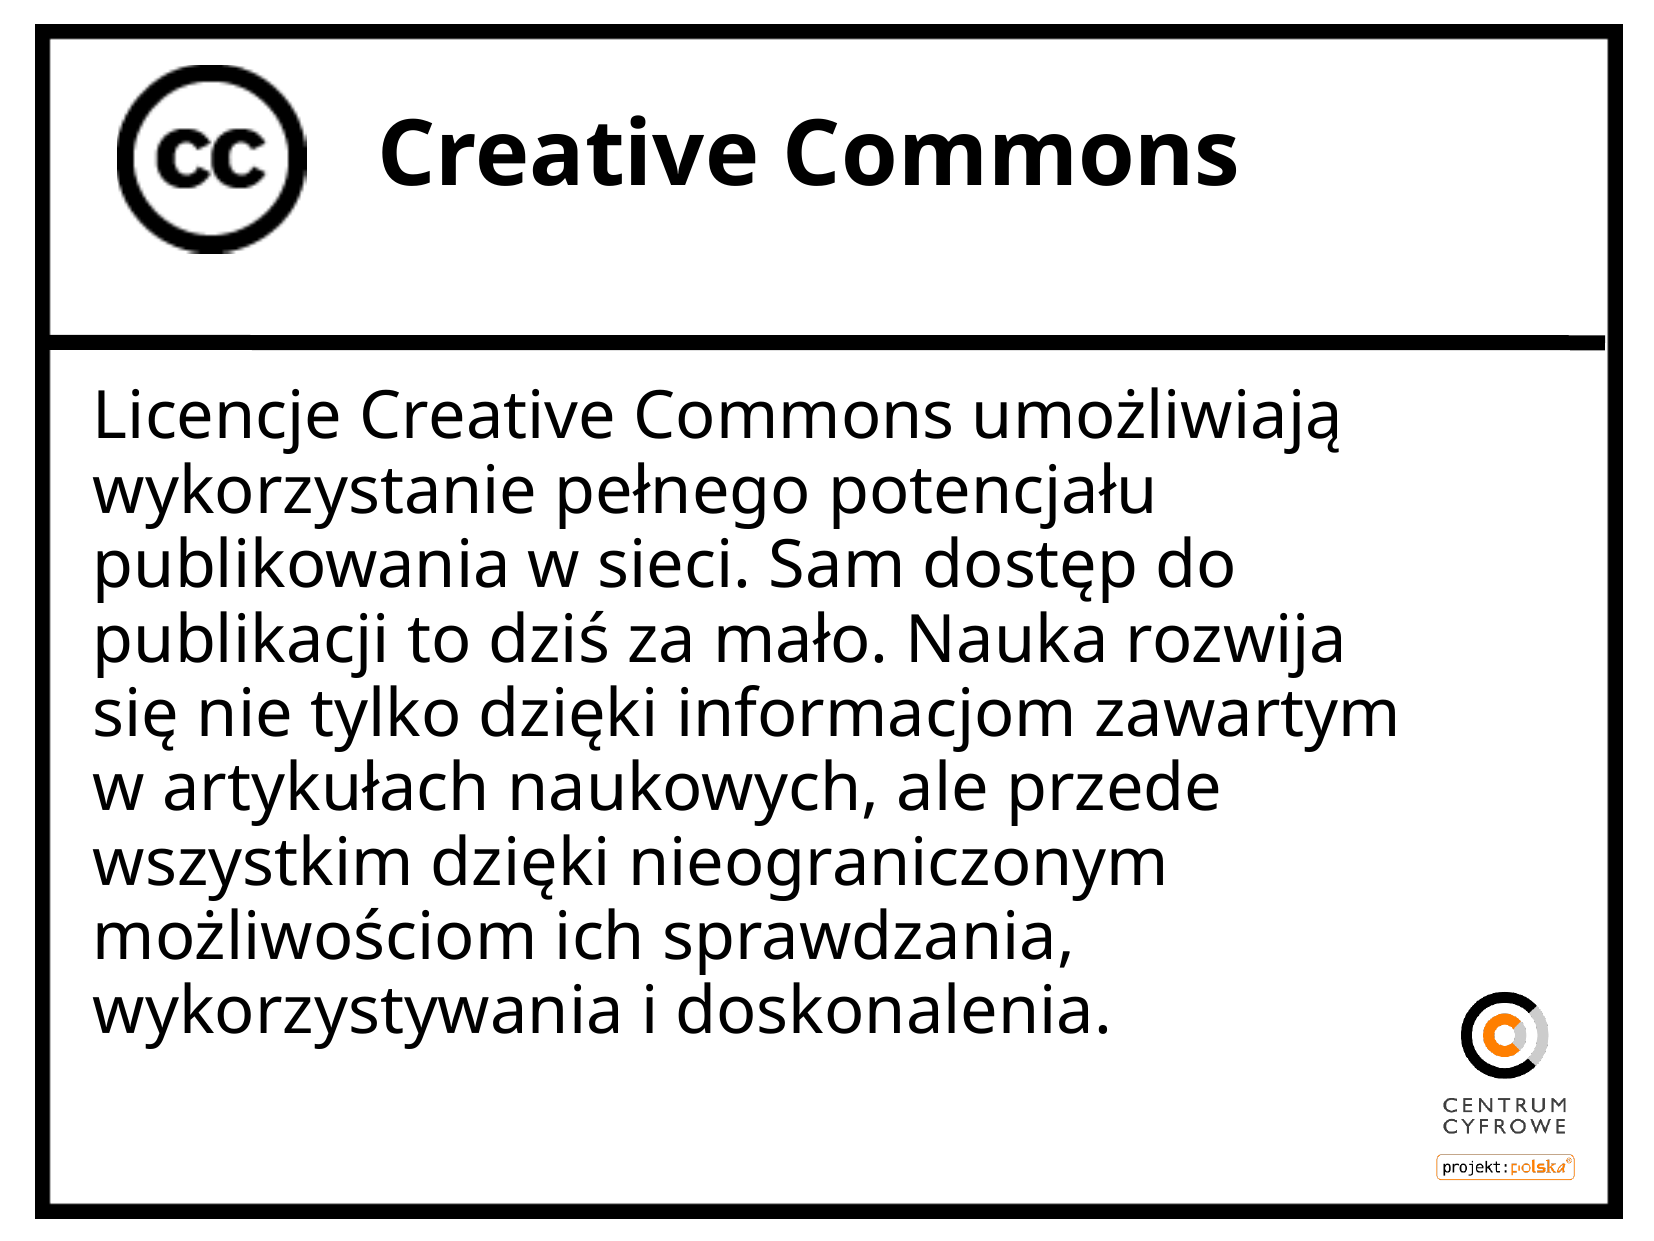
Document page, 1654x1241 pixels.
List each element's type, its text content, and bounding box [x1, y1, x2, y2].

text_box Creative Commons [73, 90, 1546, 301]
text_box Licencje Creative Commons umożliwiają wykorzystanie pełnego potencjału publikowania w sieci. Sam dostęp do publikacji to dziś za mało. Nauka rozwija się nie tylko dzięki informacjom zawartym w artykułach naukowych, ale przede wszystkim dzięki nieograniczonym możliwościom ich sprawdzania, wykorzystywania i doskonalenia. [78, 366, 1429, 1109]
picture [35, 24, 1623, 1219]
